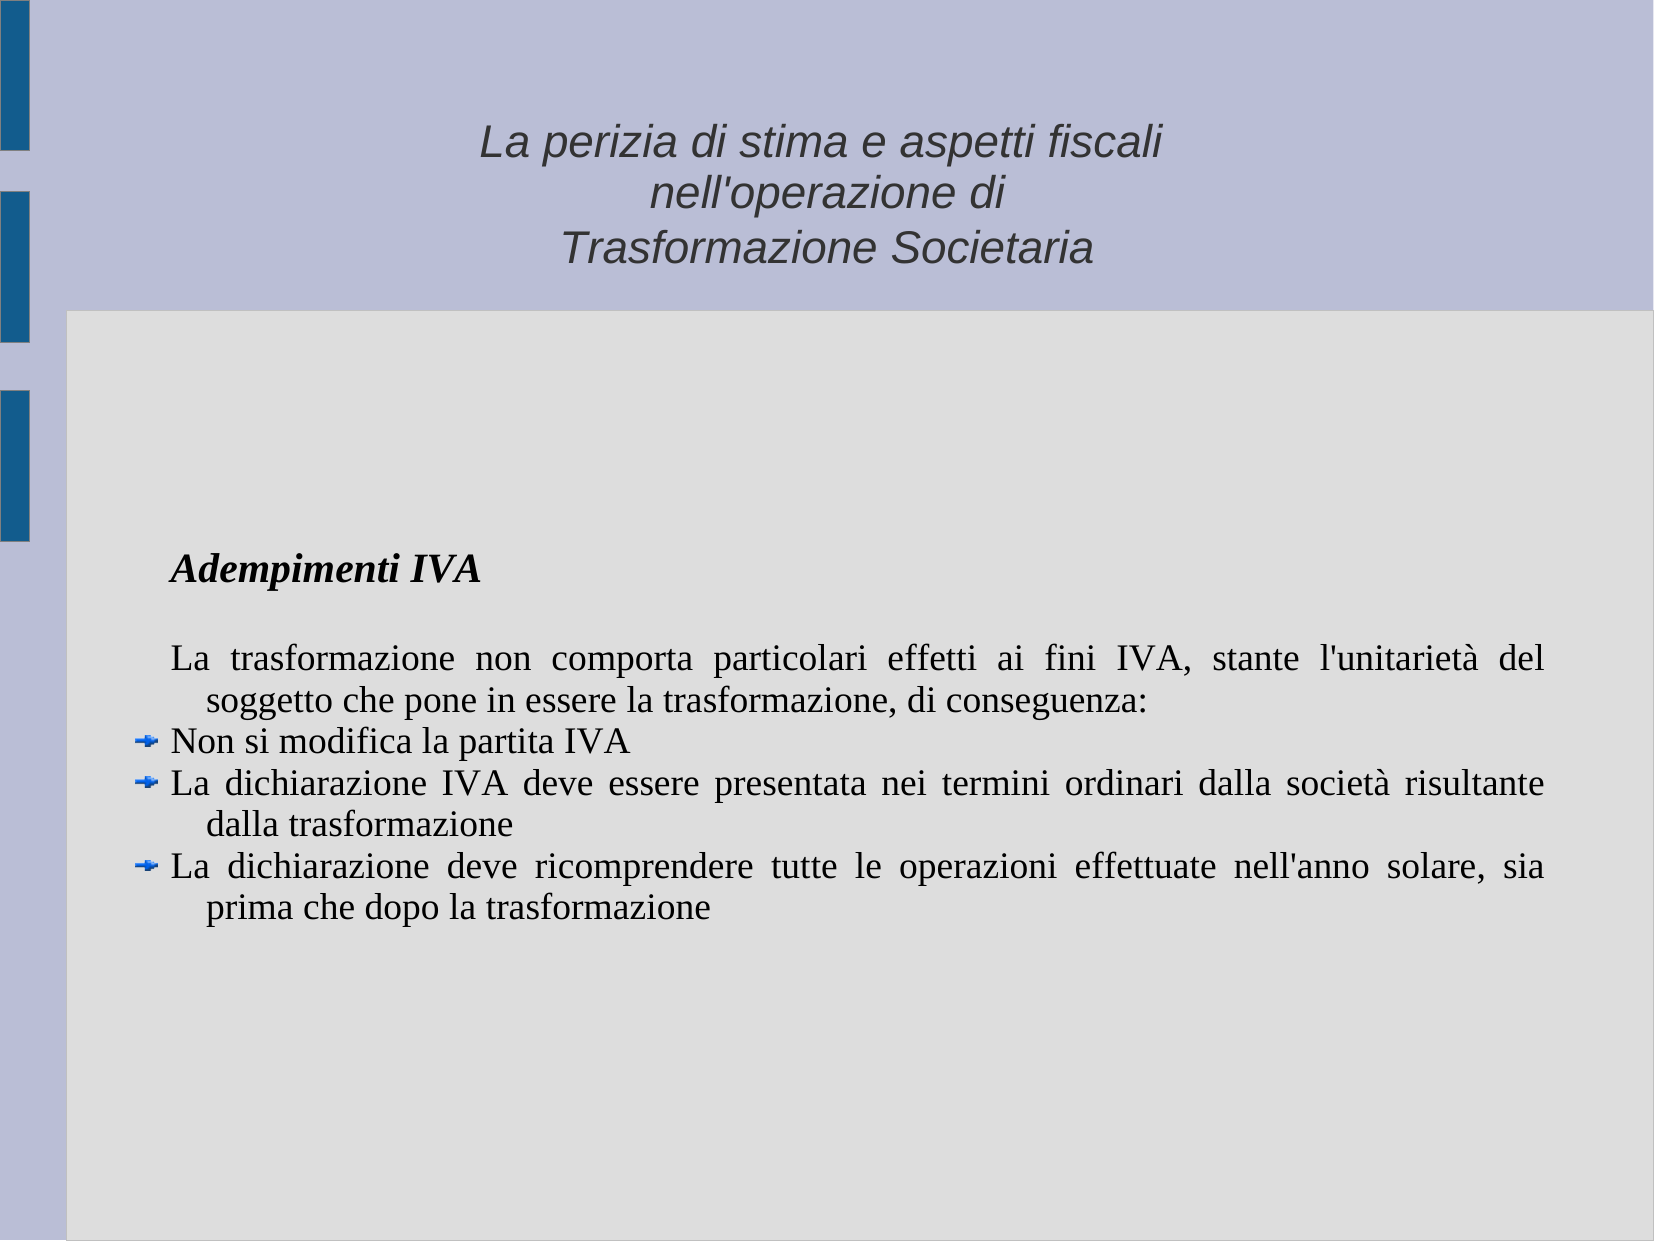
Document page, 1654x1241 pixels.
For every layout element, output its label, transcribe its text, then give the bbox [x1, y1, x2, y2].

title La perizia di stima e aspetti fiscali nell'operazione di Trasformazione Societaria [121, 91, 1534, 299]
subtitle Adempimenti IVA La trasformazione non comporta particolari effetti ai fini IVA, stante l'unitarietà del soggetto che pone in essere la trasformazione, di conseguenza: Non si modifica la partita IVA La dichiarazione IVA deve essere presentata nei termini ordinari dalla società risultante dalla trasformazione La dichiarazione deve ricomprendere tutte le operazioni effettuate nell'anno solare, sia prima che dopo la trasformazione [135, 201, 1548, 1241]
